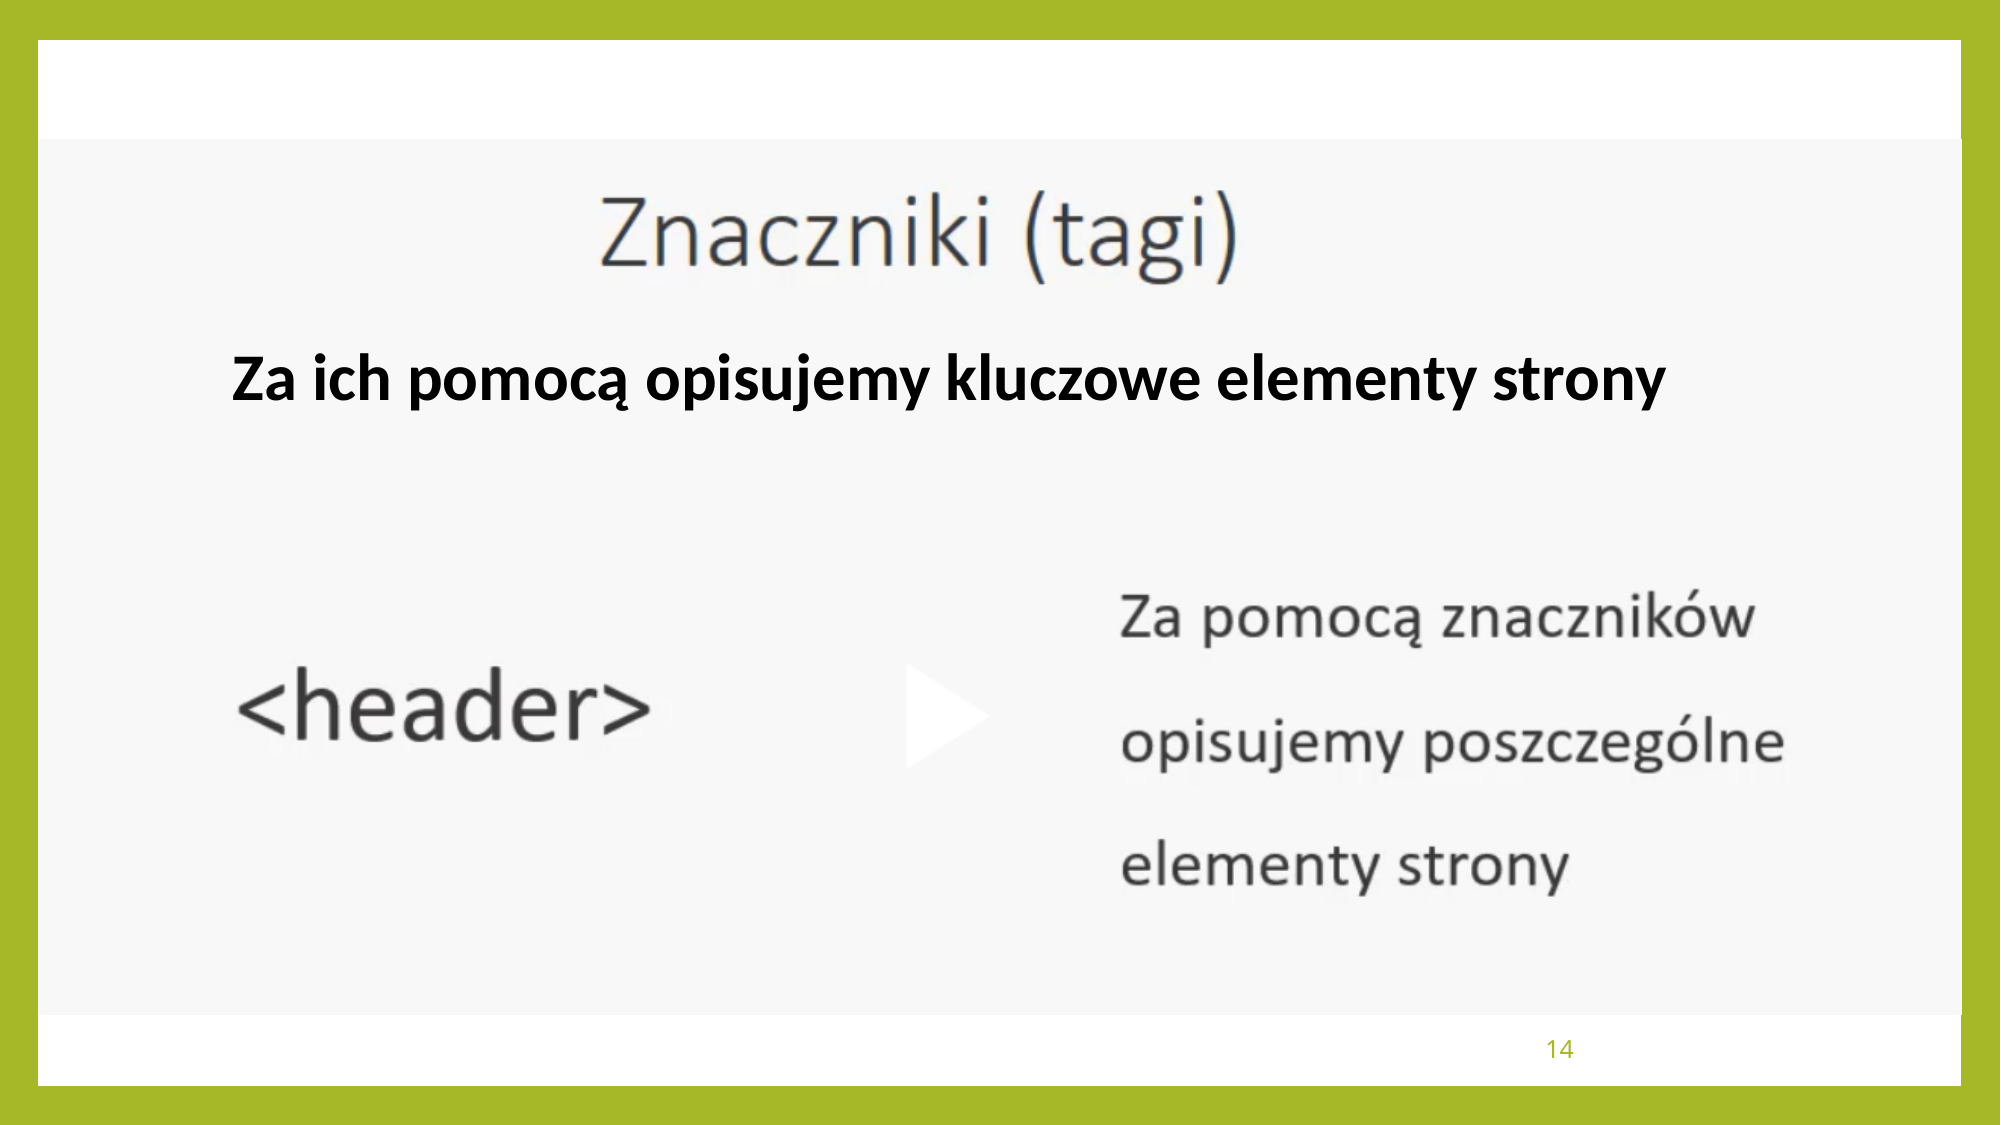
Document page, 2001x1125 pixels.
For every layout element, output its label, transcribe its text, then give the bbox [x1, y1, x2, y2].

picture [38, 139, 1962, 1015]
text_box [1530, 1020, 1811, 1081]
text_box Za ich pomocą opisujemy kluczowe elementy strony [154, 326, 1746, 423]
